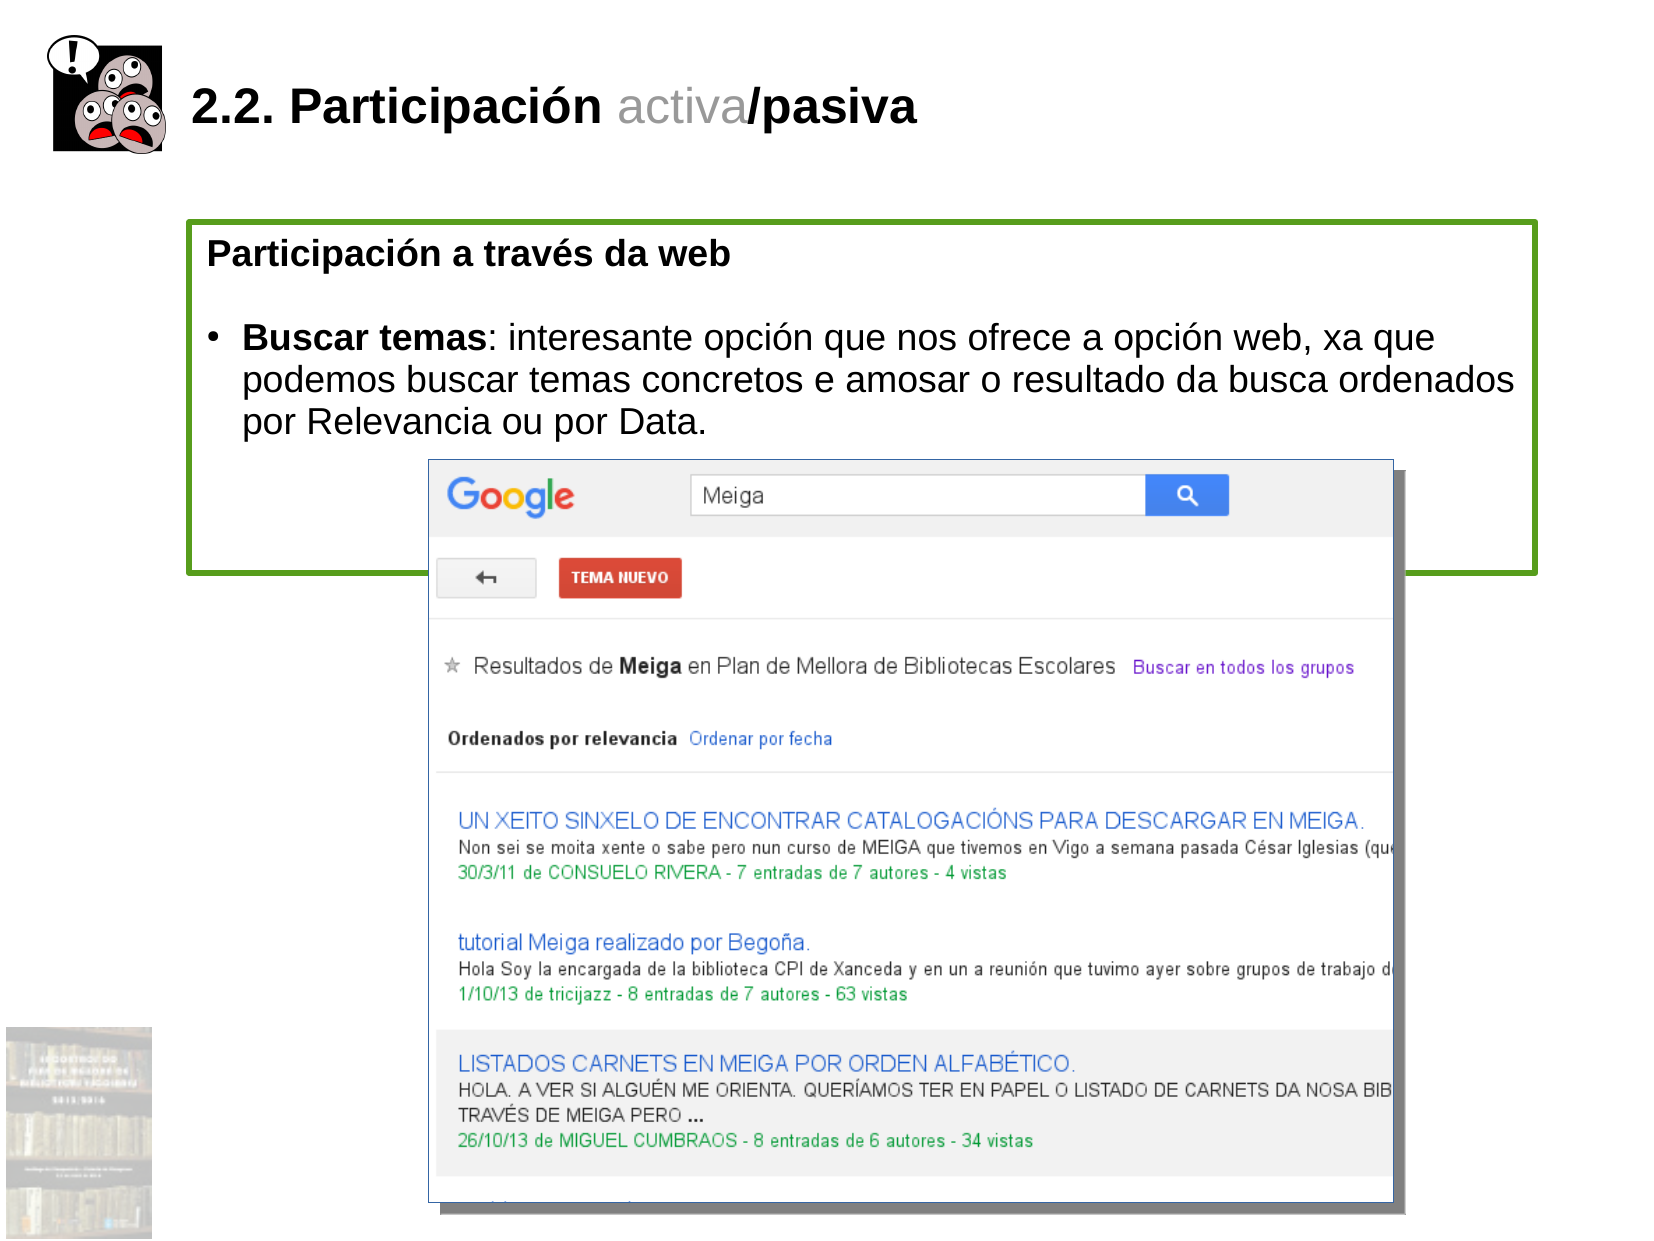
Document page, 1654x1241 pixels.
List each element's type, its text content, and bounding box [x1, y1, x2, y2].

text_box Participación a través da web Buscar temas: interesante opción que nos ofrece a opción web, xa que podemos buscar temas concretos e amosar o resultado da busca ordenados por Relevancia ou por Data. [188, 222, 1536, 573]
picture [47, 35, 166, 154]
text_box 2.2. Participación activa/pasiva [177, 70, 1619, 198]
picture [6, 1027, 152, 1239]
picture [428, 459, 1394, 1203]
